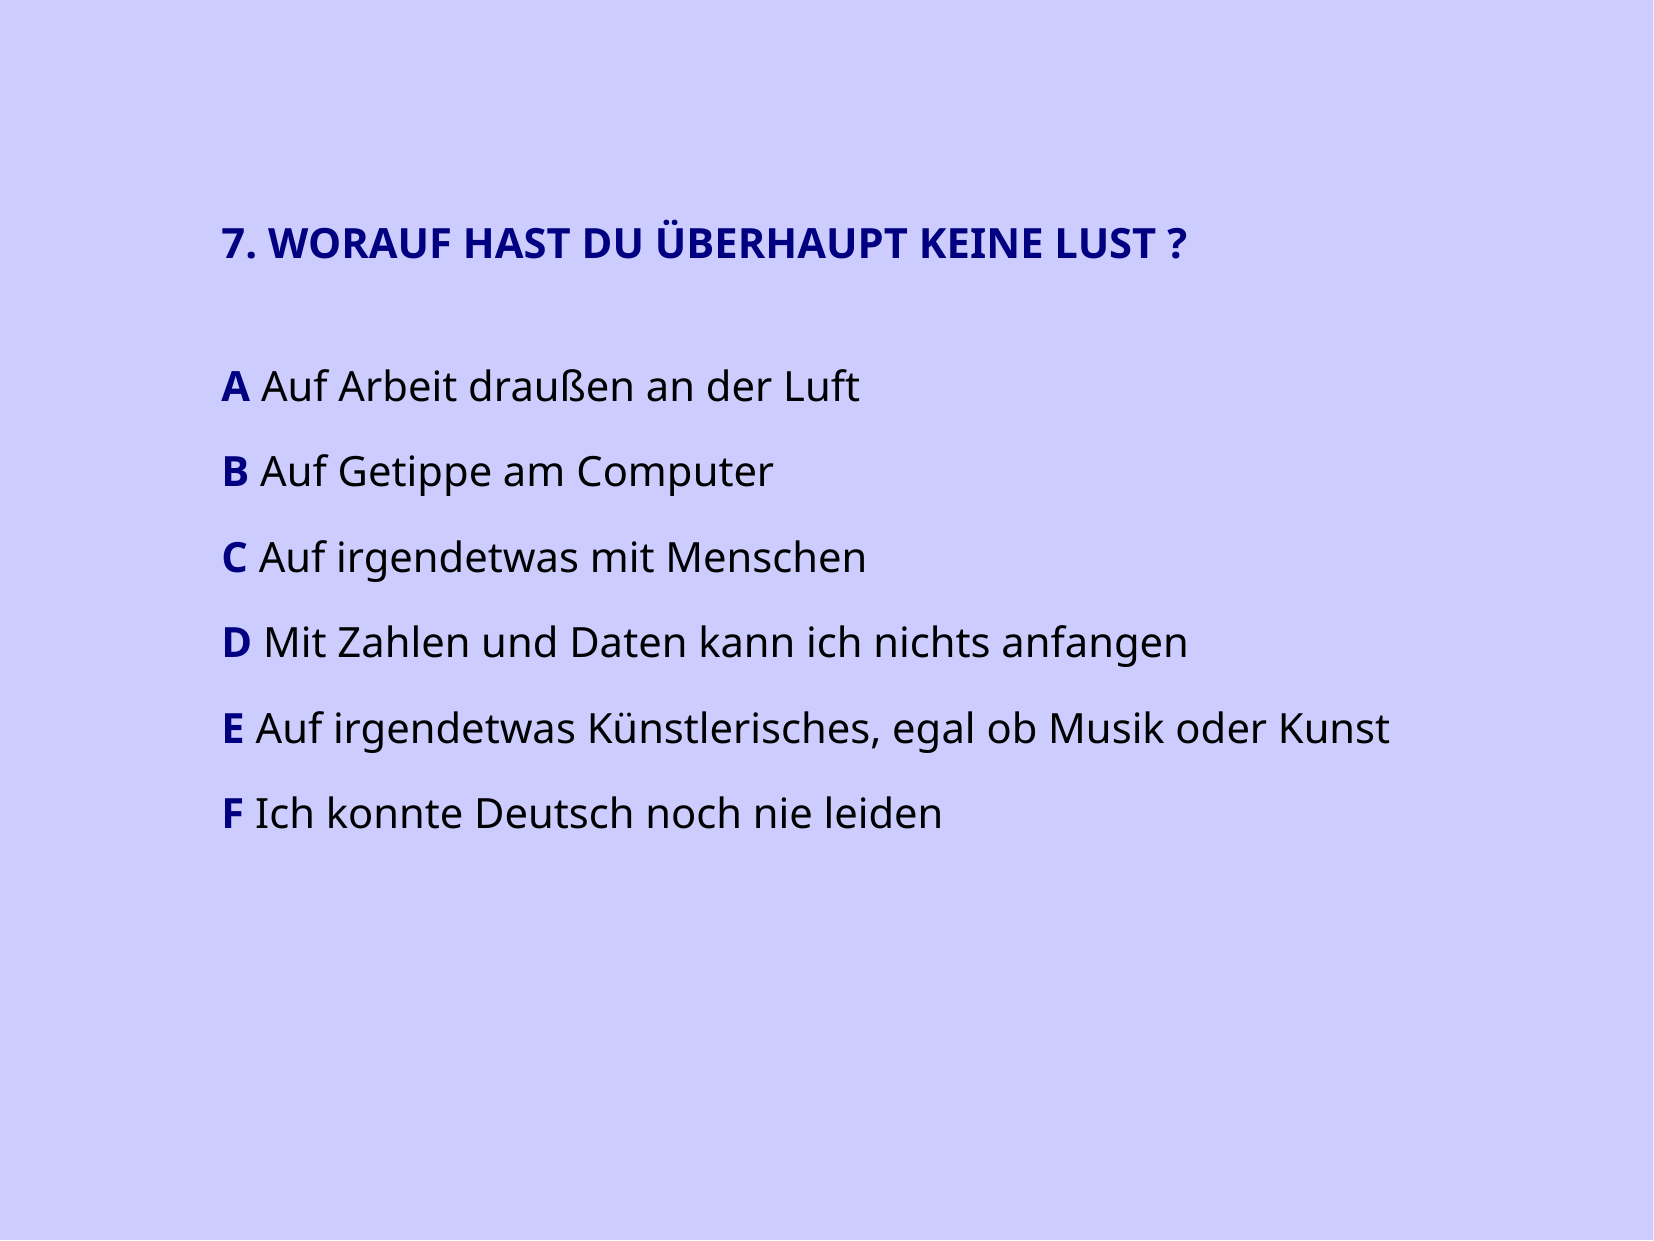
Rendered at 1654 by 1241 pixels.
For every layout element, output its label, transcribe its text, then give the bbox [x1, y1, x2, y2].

text_box 7. WORAUF HAST DU ÜBERHAUPT KEINE LUST ? A Auf Arbeit draußen an der Luft B Auf Getippe am Computer C Auf irgendetwas mit Menschen D Mit Zahlen und Daten kann ich nichts anfangen E Auf irgendetwas Künstlerisches, egal ob Musik oder Kunst F Ich konnte Deutsch noch nie leiden [206, 206, 1435, 863]
